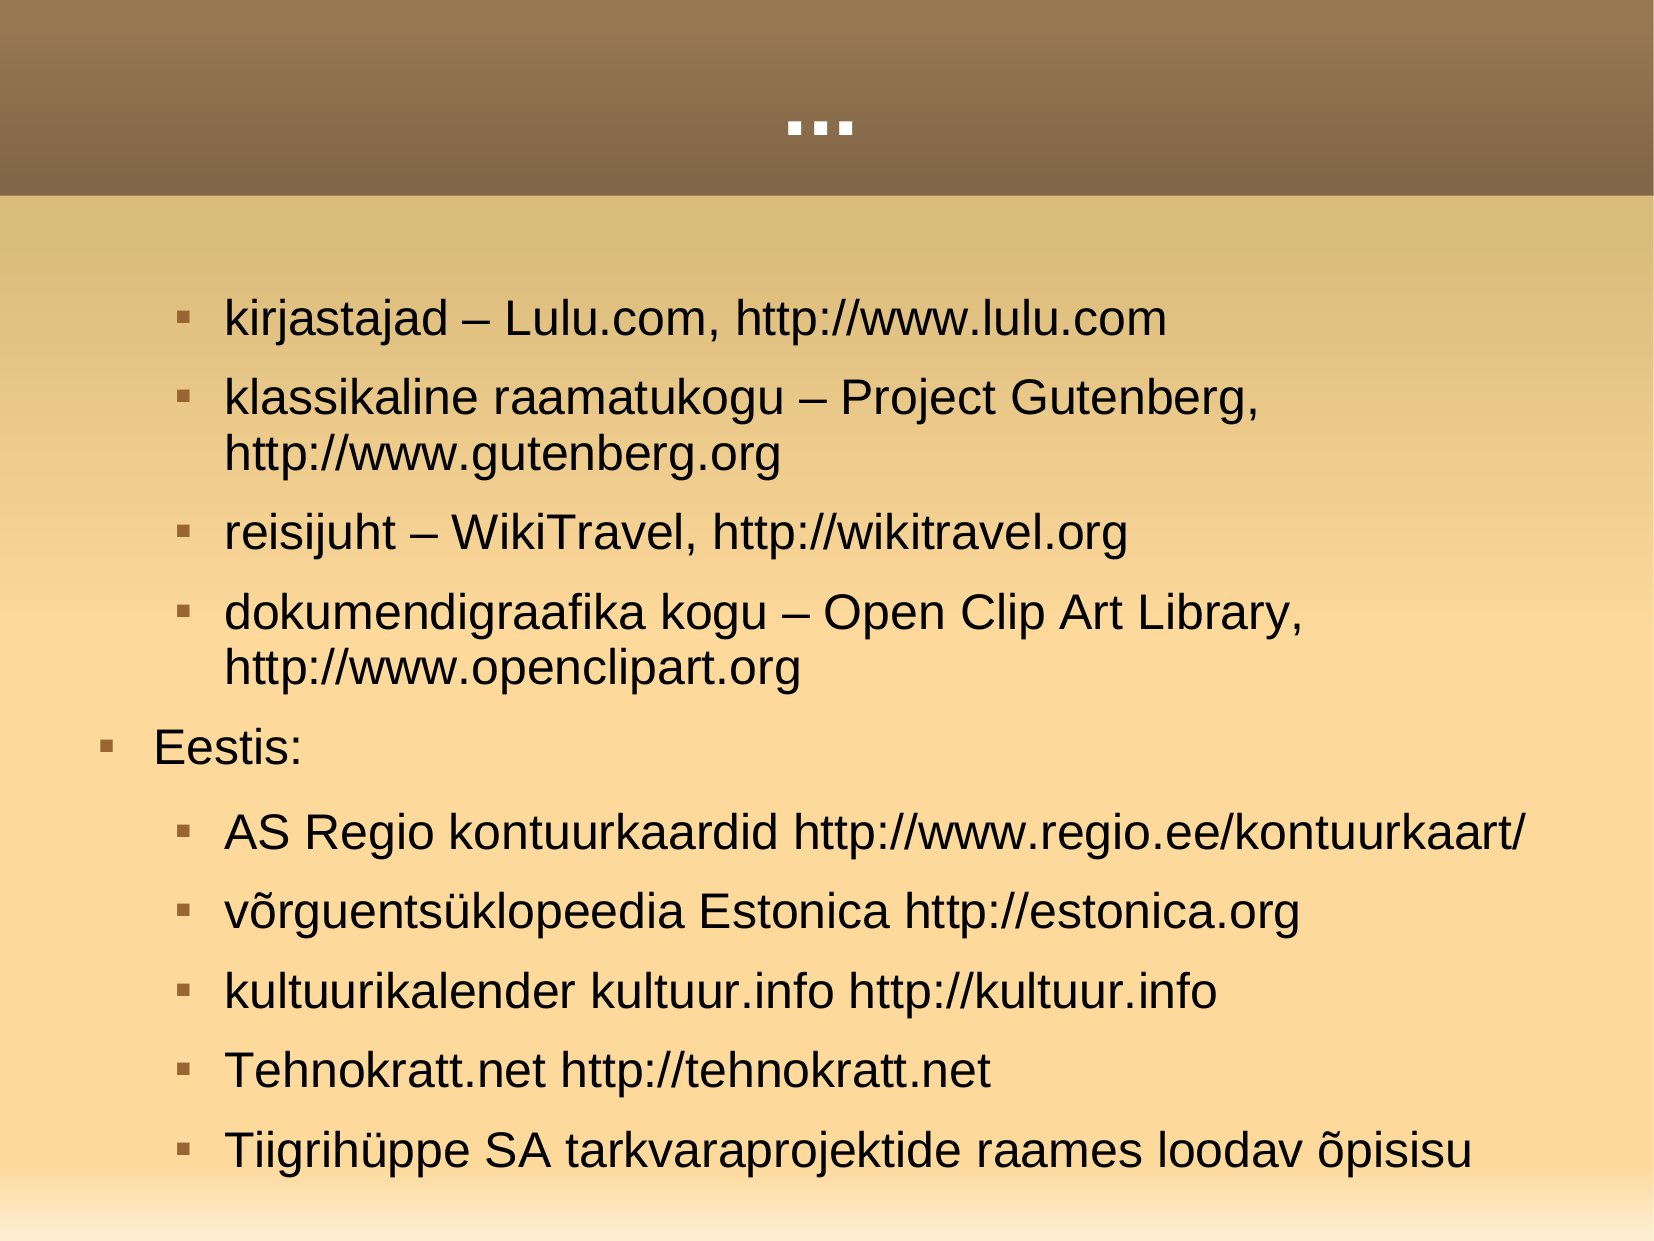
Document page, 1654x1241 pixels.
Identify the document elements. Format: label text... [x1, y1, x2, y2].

picture [0, 0, 1654, 1241]
title ... [76, 7, 1565, 200]
list kirjastajad – Lulu.com, http://www.lulu.com klassikaline raamatukogu – Project Gutenberg, http://www.gutenberg.org reisijuht – WikiTravel, http://wikitravel.org dokumendigraafika kogu – Open Clip Art Library, http://www.openclipart.org Eestis: AS Regio kontuurkaardid http://www.regio.ee/kontuurkaart/ võrguentsüklopeedia Estonica http://estonica.org kultuurikalender kultuur.info http://kultuur.info Tehnokratt.net http://tehnokratt.net Tiigrihüppe SA tarkvaraprojektide raames loodav õpisisu [82, 290, 1571, 1178]
